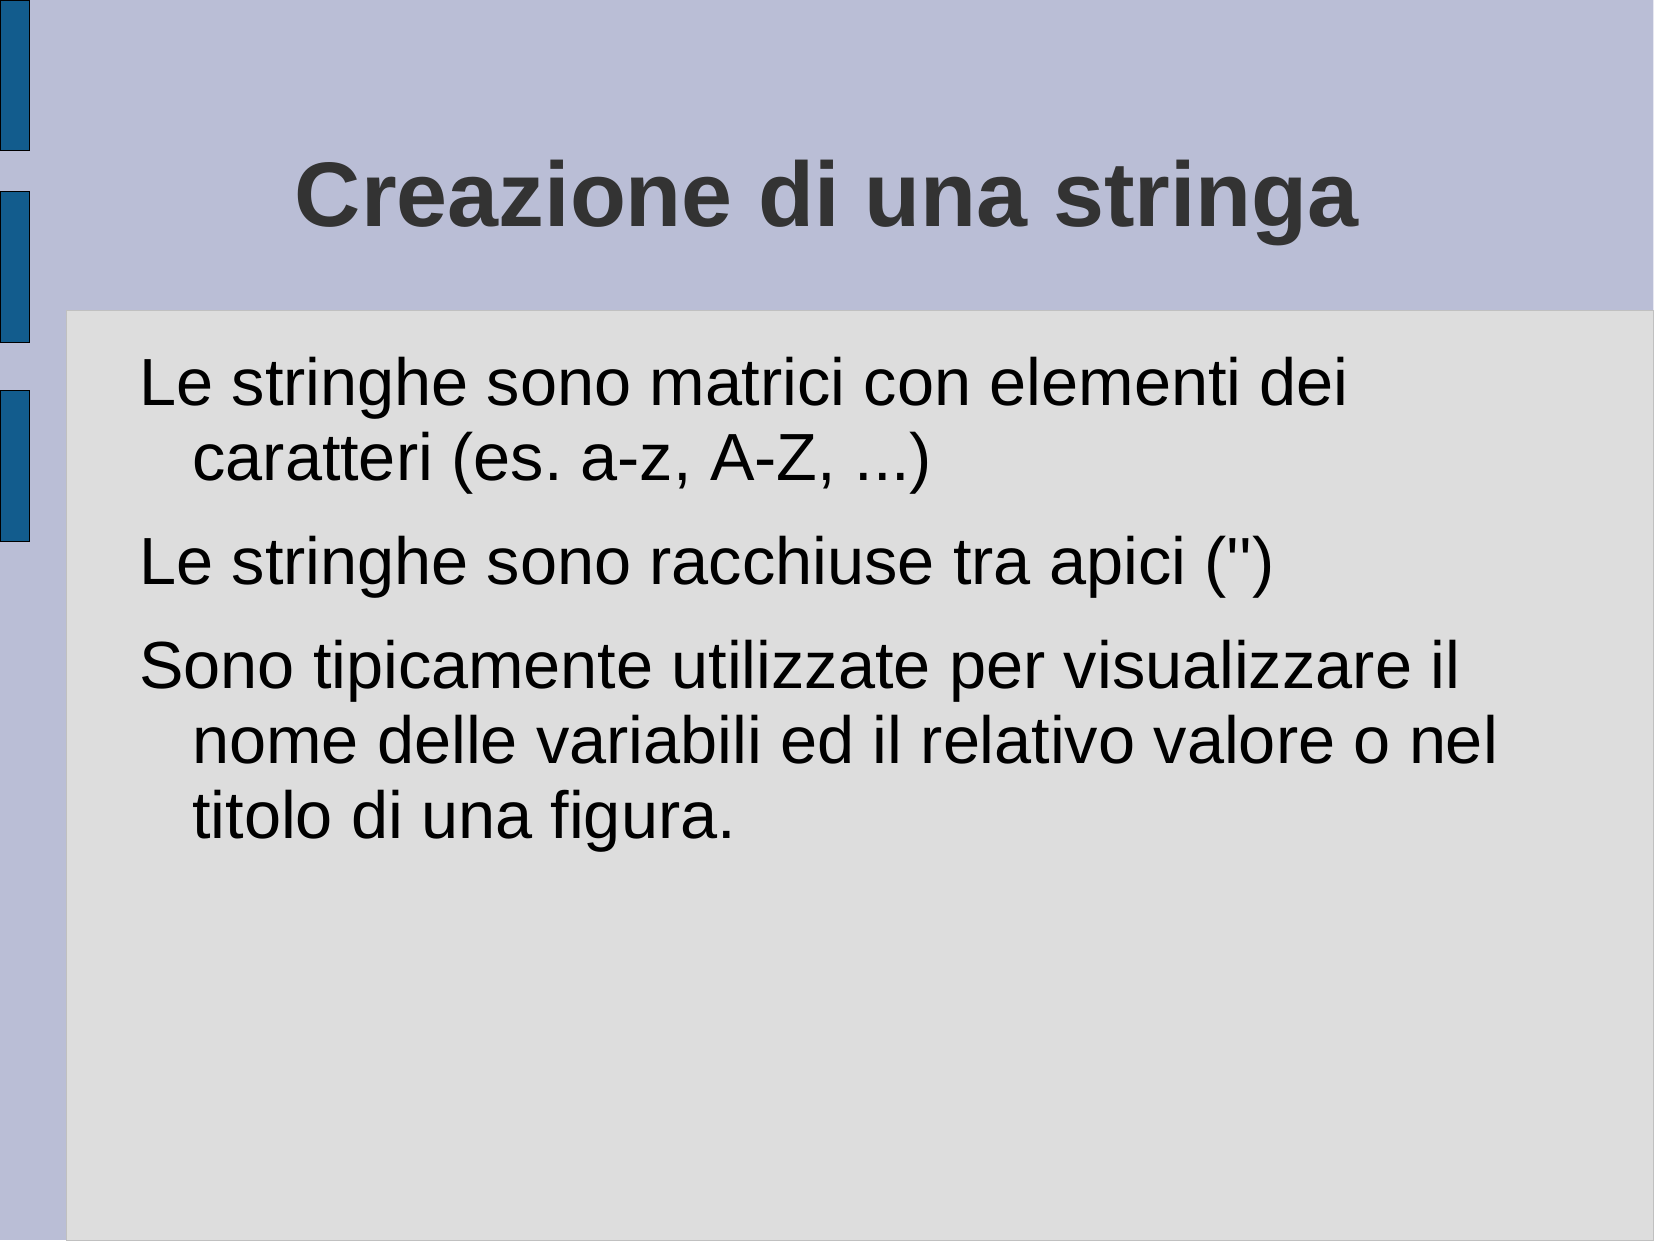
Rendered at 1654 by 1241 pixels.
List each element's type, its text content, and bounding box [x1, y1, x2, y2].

list Le stringhe sono matrici con elementi dei caratteri (es. a-z, A-Z, ...) Le stringhe sono racchiuse tra apici ('') Sono tipicamente utilizzate per visualizzare il nome delle variabili ed il relativo valore o nel titolo di una figura. [121, 344, 1534, 1112]
title Creazione di una stringa [121, 98, 1534, 291]
